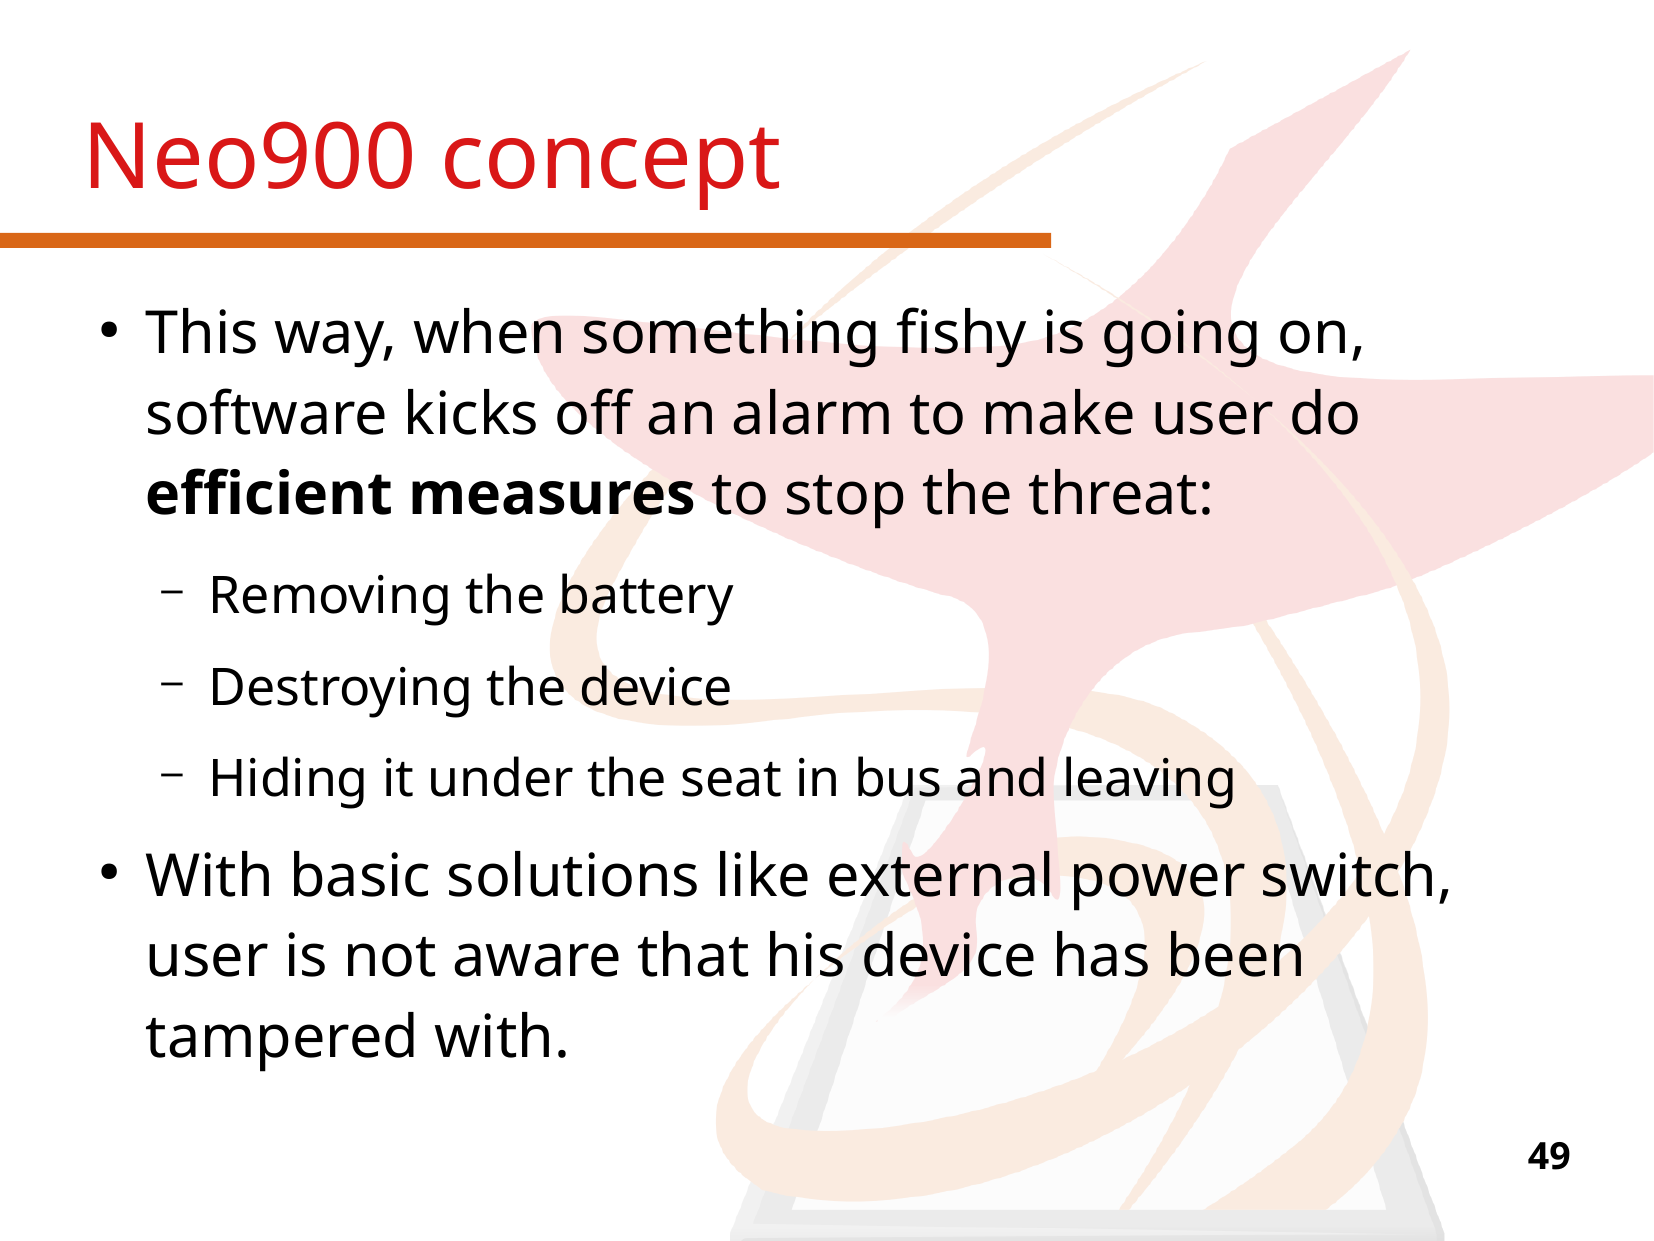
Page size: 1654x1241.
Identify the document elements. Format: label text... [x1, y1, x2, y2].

list This way, when something fishy is going on, software kicks off an alarm to make user do efficient measures to stop the threat: Removing the battery Destroying the device Hiding it under the seat in bus and leaving With basic solutions like external power switch, user is not aware that his device has been tampered with. [82, 290, 1571, 1075]
title Neo900 concept [82, 49, 1571, 257]
picture [531, 49, 1654, 1241]
